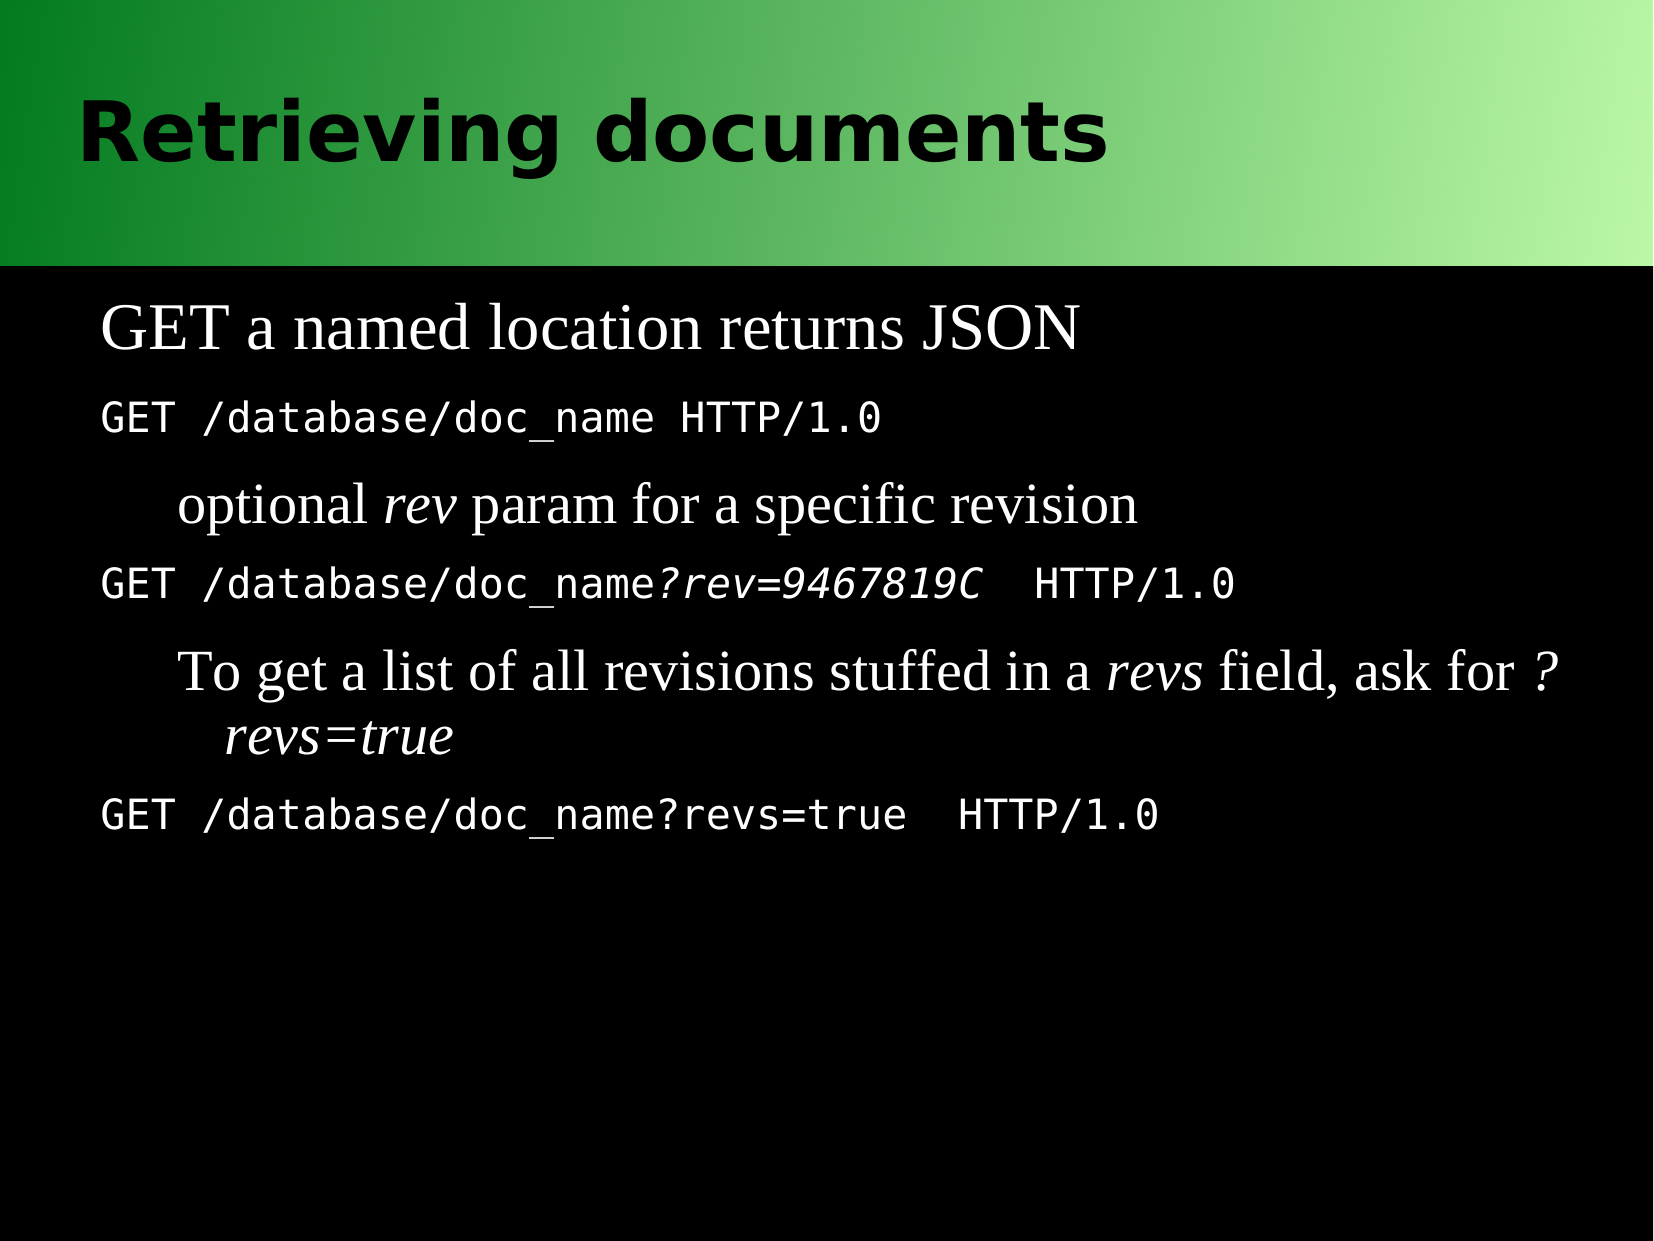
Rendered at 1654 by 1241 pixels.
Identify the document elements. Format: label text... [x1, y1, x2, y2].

title Retrieving documents [76, 29, 1565, 237]
list GET a named location returns JSON GET /database/doc_name HTTP/1.0 optional rev param for a specific revision GET /database/doc_name?rev=9467819C HTTP/1.0 To get a list of all revisions stuffed in a revs field, ask for ?revs=true GET /database/doc_name?revs=true HTTP/1.0 [82, 290, 1571, 1109]
picture [0, 0, 1654, 1241]
